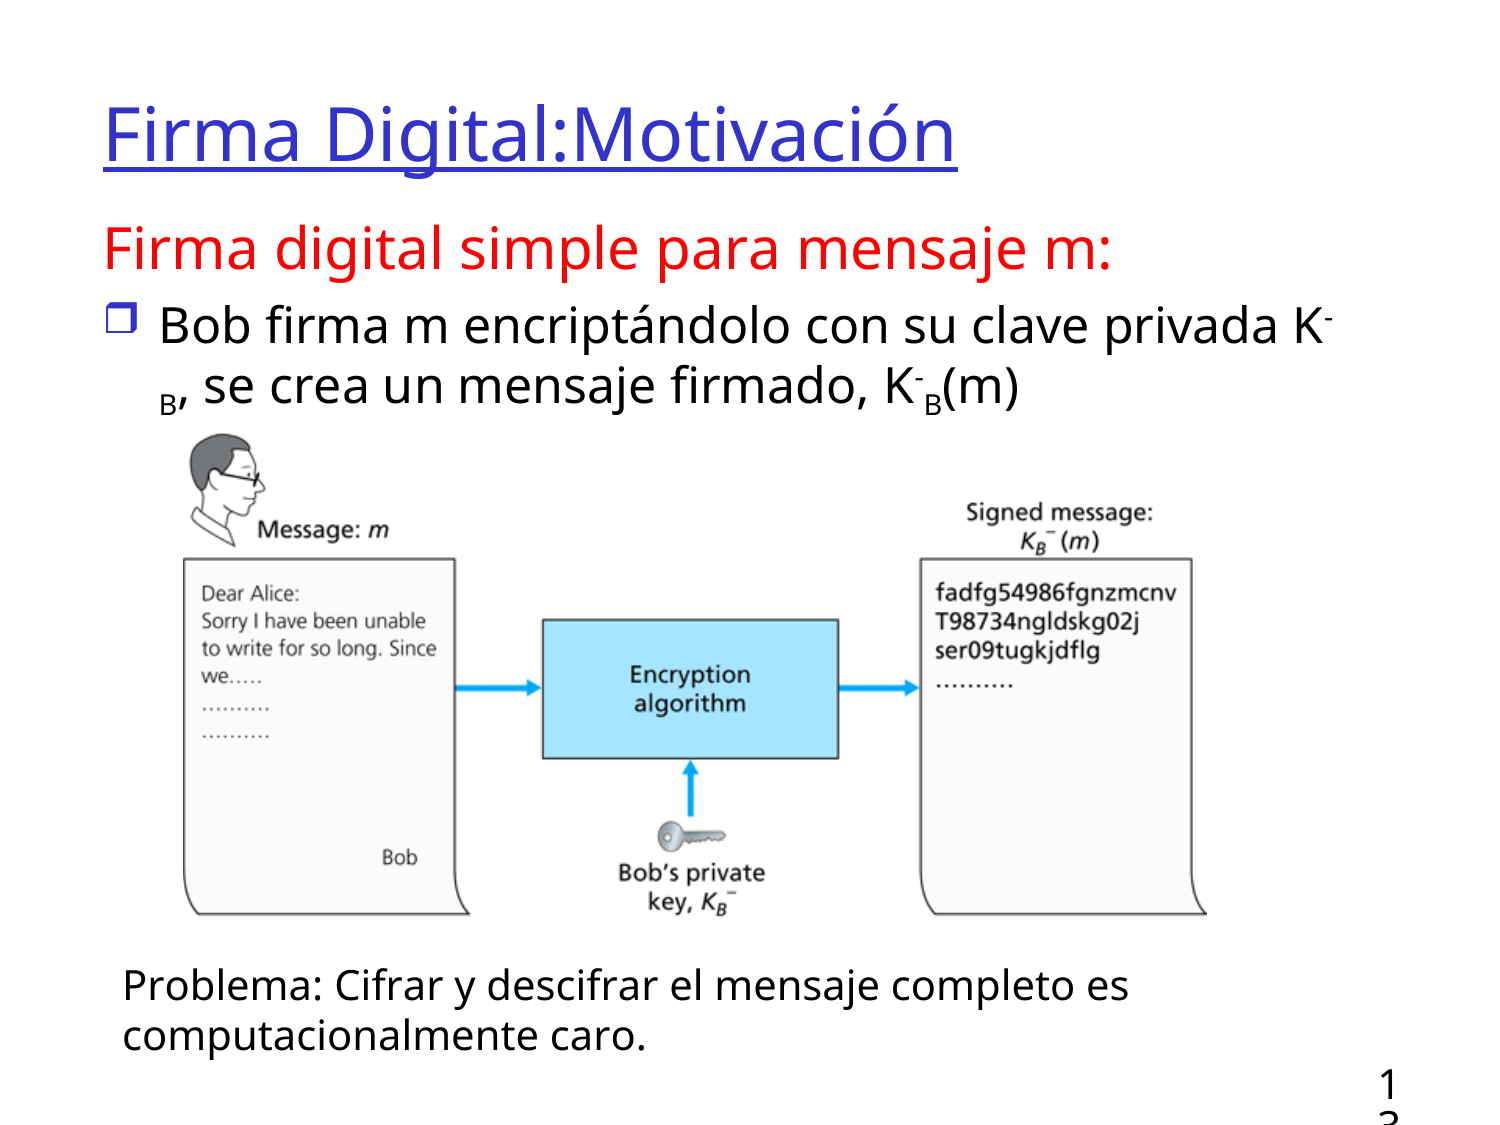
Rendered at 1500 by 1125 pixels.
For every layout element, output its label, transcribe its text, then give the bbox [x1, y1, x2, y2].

text_box Problema: Cifrar y descifrar el mensaje completo es computacionalmente caro. [107, 951, 1290, 1102]
list Firma digital simple para mensaje m: Bob firma m encriptándolo con su clave privada K-B, se crea un mensaje firmado, K-B(m) [87, 203, 1363, 946]
title Firma Digital:Motivación [87, 16, 1363, 203]
picture [183, 431, 1207, 951]
